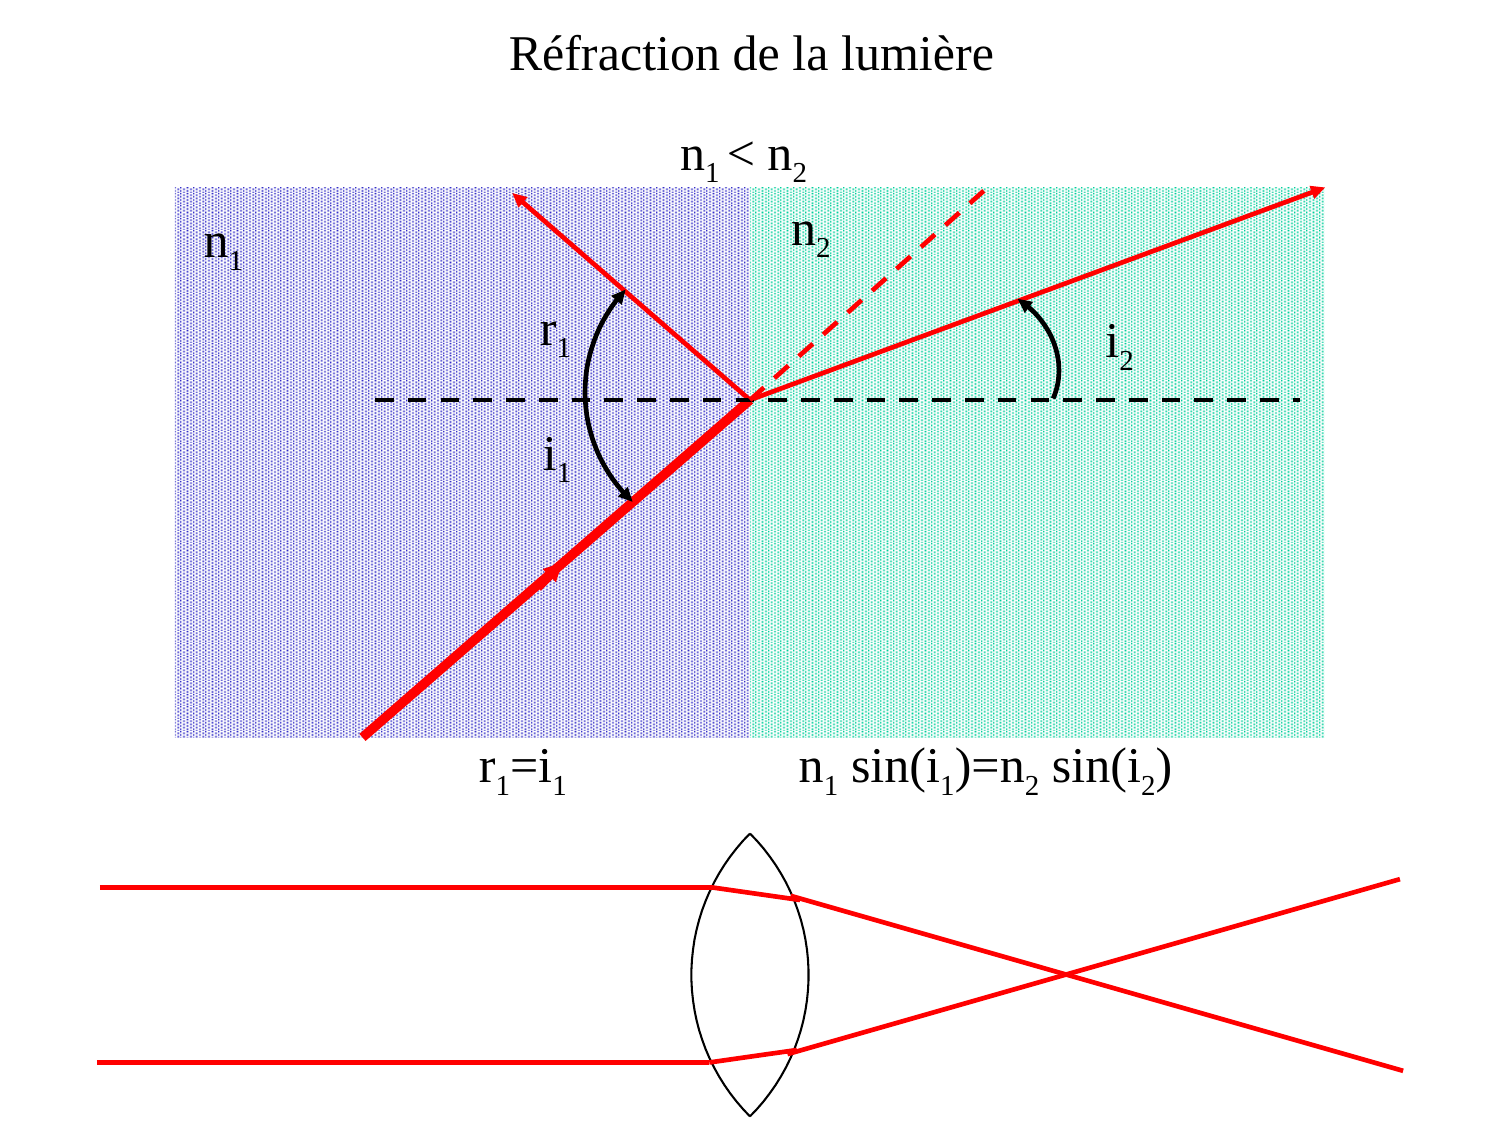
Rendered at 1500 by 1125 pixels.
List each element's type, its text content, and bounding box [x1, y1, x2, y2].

text_box r1 [525, 287, 587, 372]
text_box n1 [188, 199, 259, 284]
text_box n2 [776, 187, 846, 272]
text_box [588, 296, 743, 496]
text_box i1 [528, 412, 587, 497]
text_box Réfraction de la lumière [494, 12, 1010, 88]
text_box r1=i1 n1 sin(i1)=n2 sin(i2) [463, 724, 1188, 809]
text_box i2 [1090, 299, 1149, 384]
text_box [371, 189, 1325, 738]
text_box [174, 187, 1310, 738]
text_box n1 < n2 [665, 112, 823, 197]
